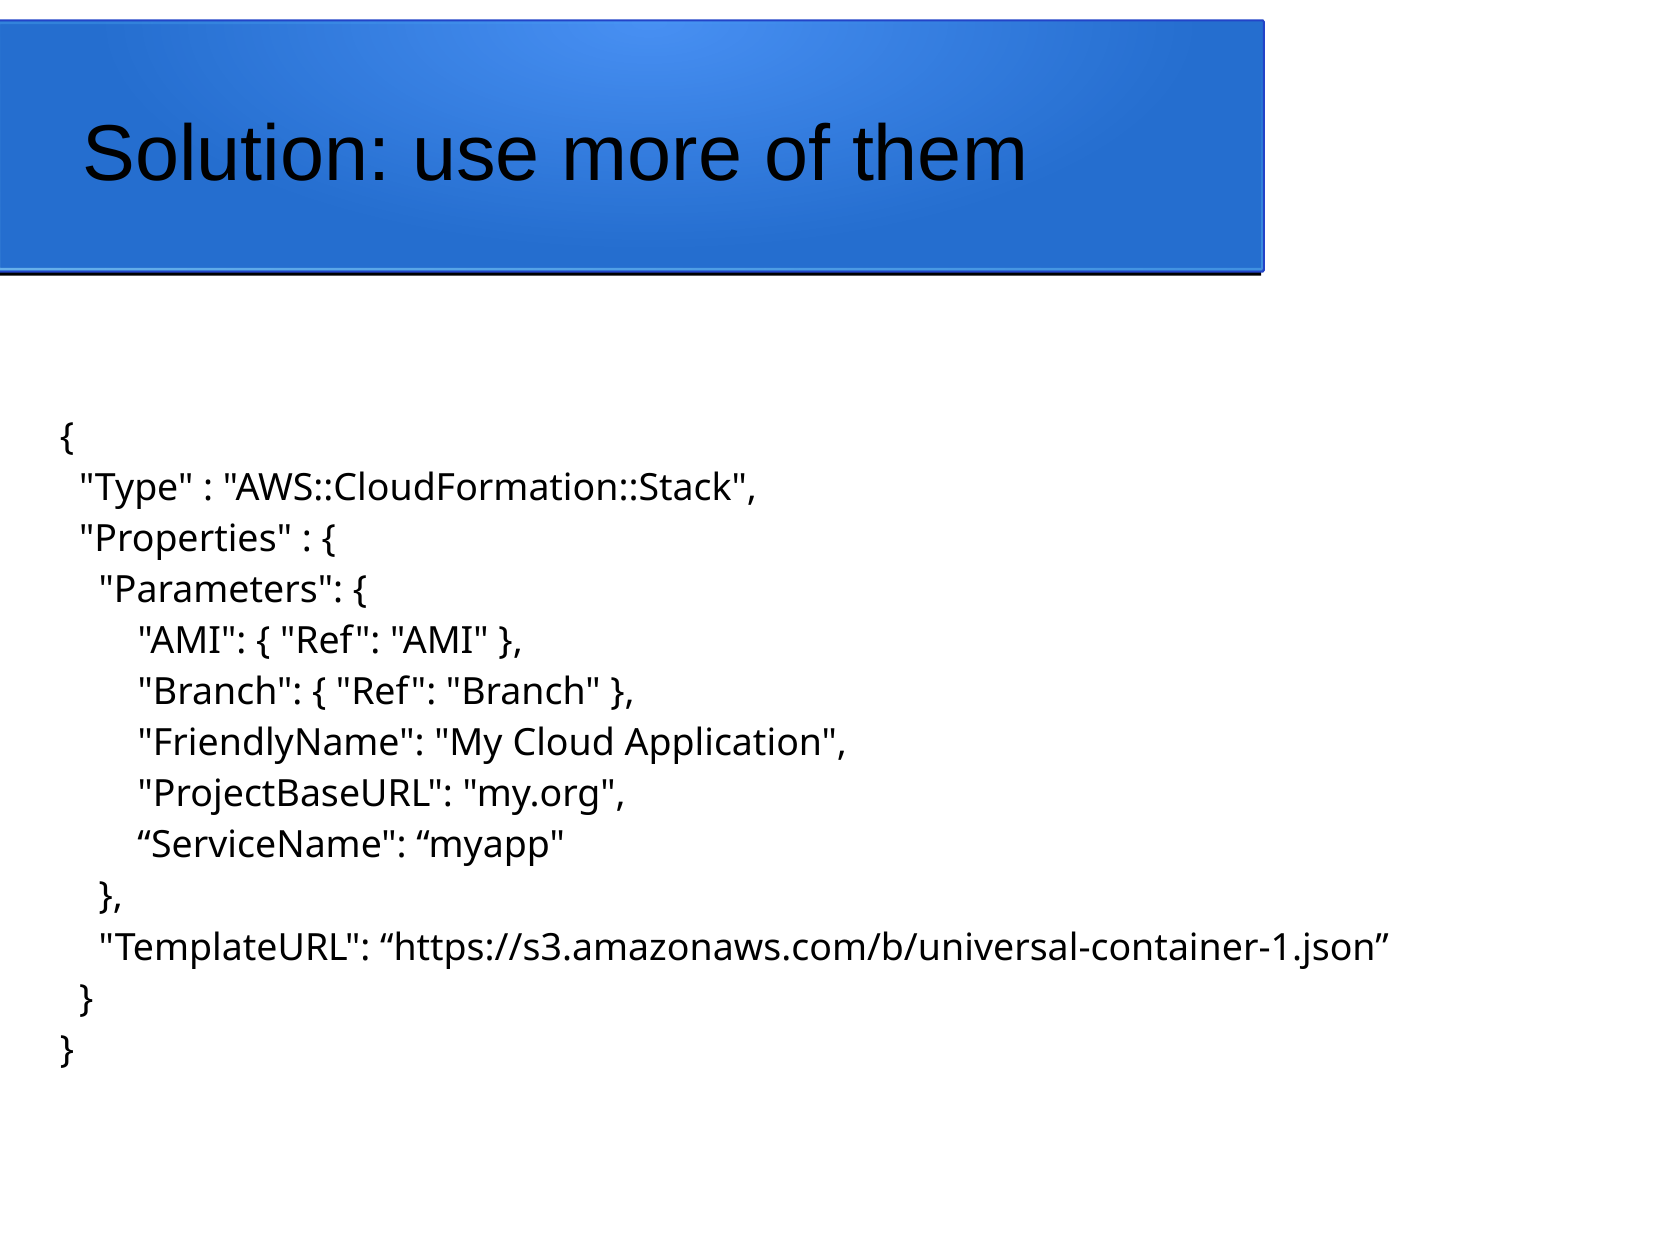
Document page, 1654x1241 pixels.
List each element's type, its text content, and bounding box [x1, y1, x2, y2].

title Solution: use more of them [82, 49, 1571, 257]
text_box { "Type" : "AWS::CloudFormation::Stack", "Properties" : { "Parameters": { "AMI": { "Ref": "AMI" }, "Branch": { "Ref": "Branch" }, "FriendlyName": "My Cloud Application", "ProjectBaseURL": "my.org", “ServiceName": “myapp" }, "TemplateURL": “https://s3.amazonaws.com/b/universal-container-1.json” } } [45, 402, 1606, 983]
